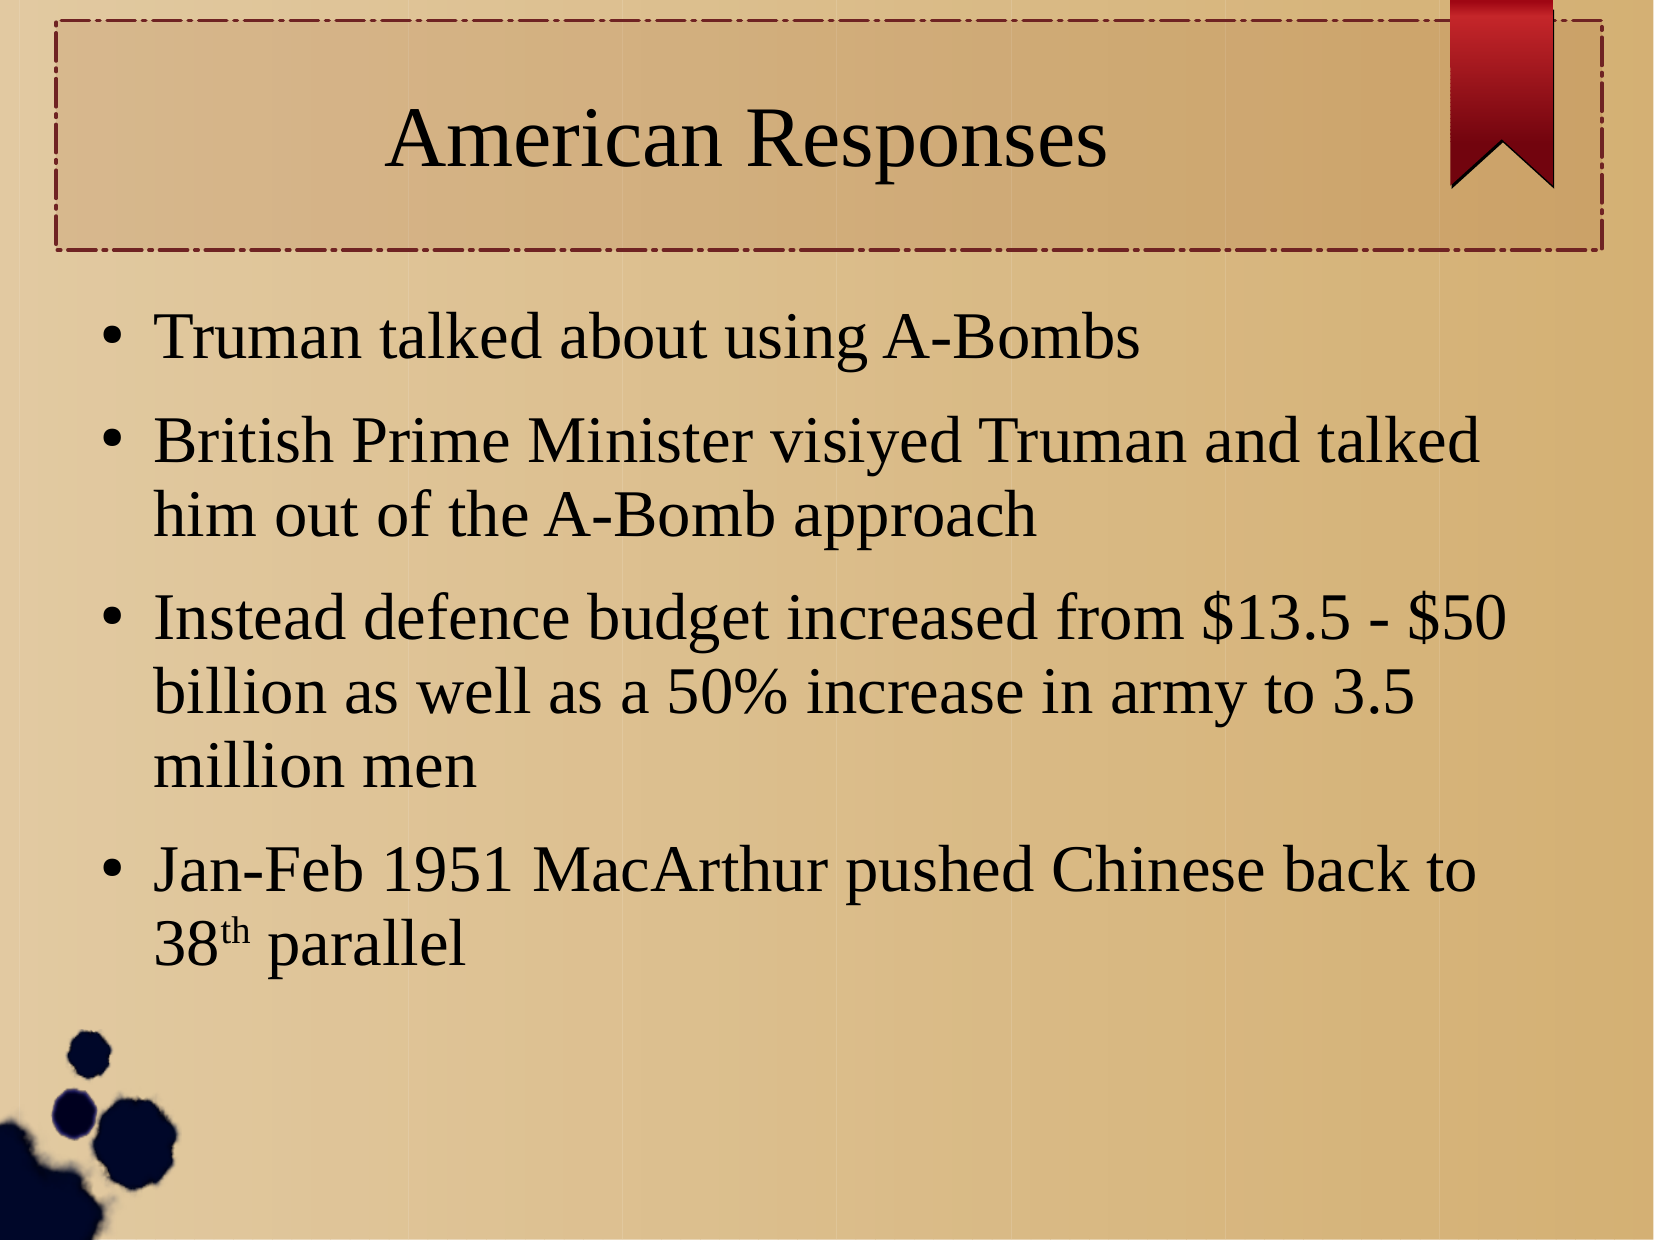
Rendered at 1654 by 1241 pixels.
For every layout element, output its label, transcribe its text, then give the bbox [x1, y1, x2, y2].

list Truman talked about using A-Bombs British Prime Minister visiyed Truman and talked him out of the A-Bomb approach Instead defence budget increased from $13.5 - $50 billion as well as a 50% increase in army to 3.5 million men Jan-Feb 1951 MacArthur pushed Chinese back to 38th parallel [82, 299, 1571, 1019]
title American Responses [82, 47, 1412, 229]
